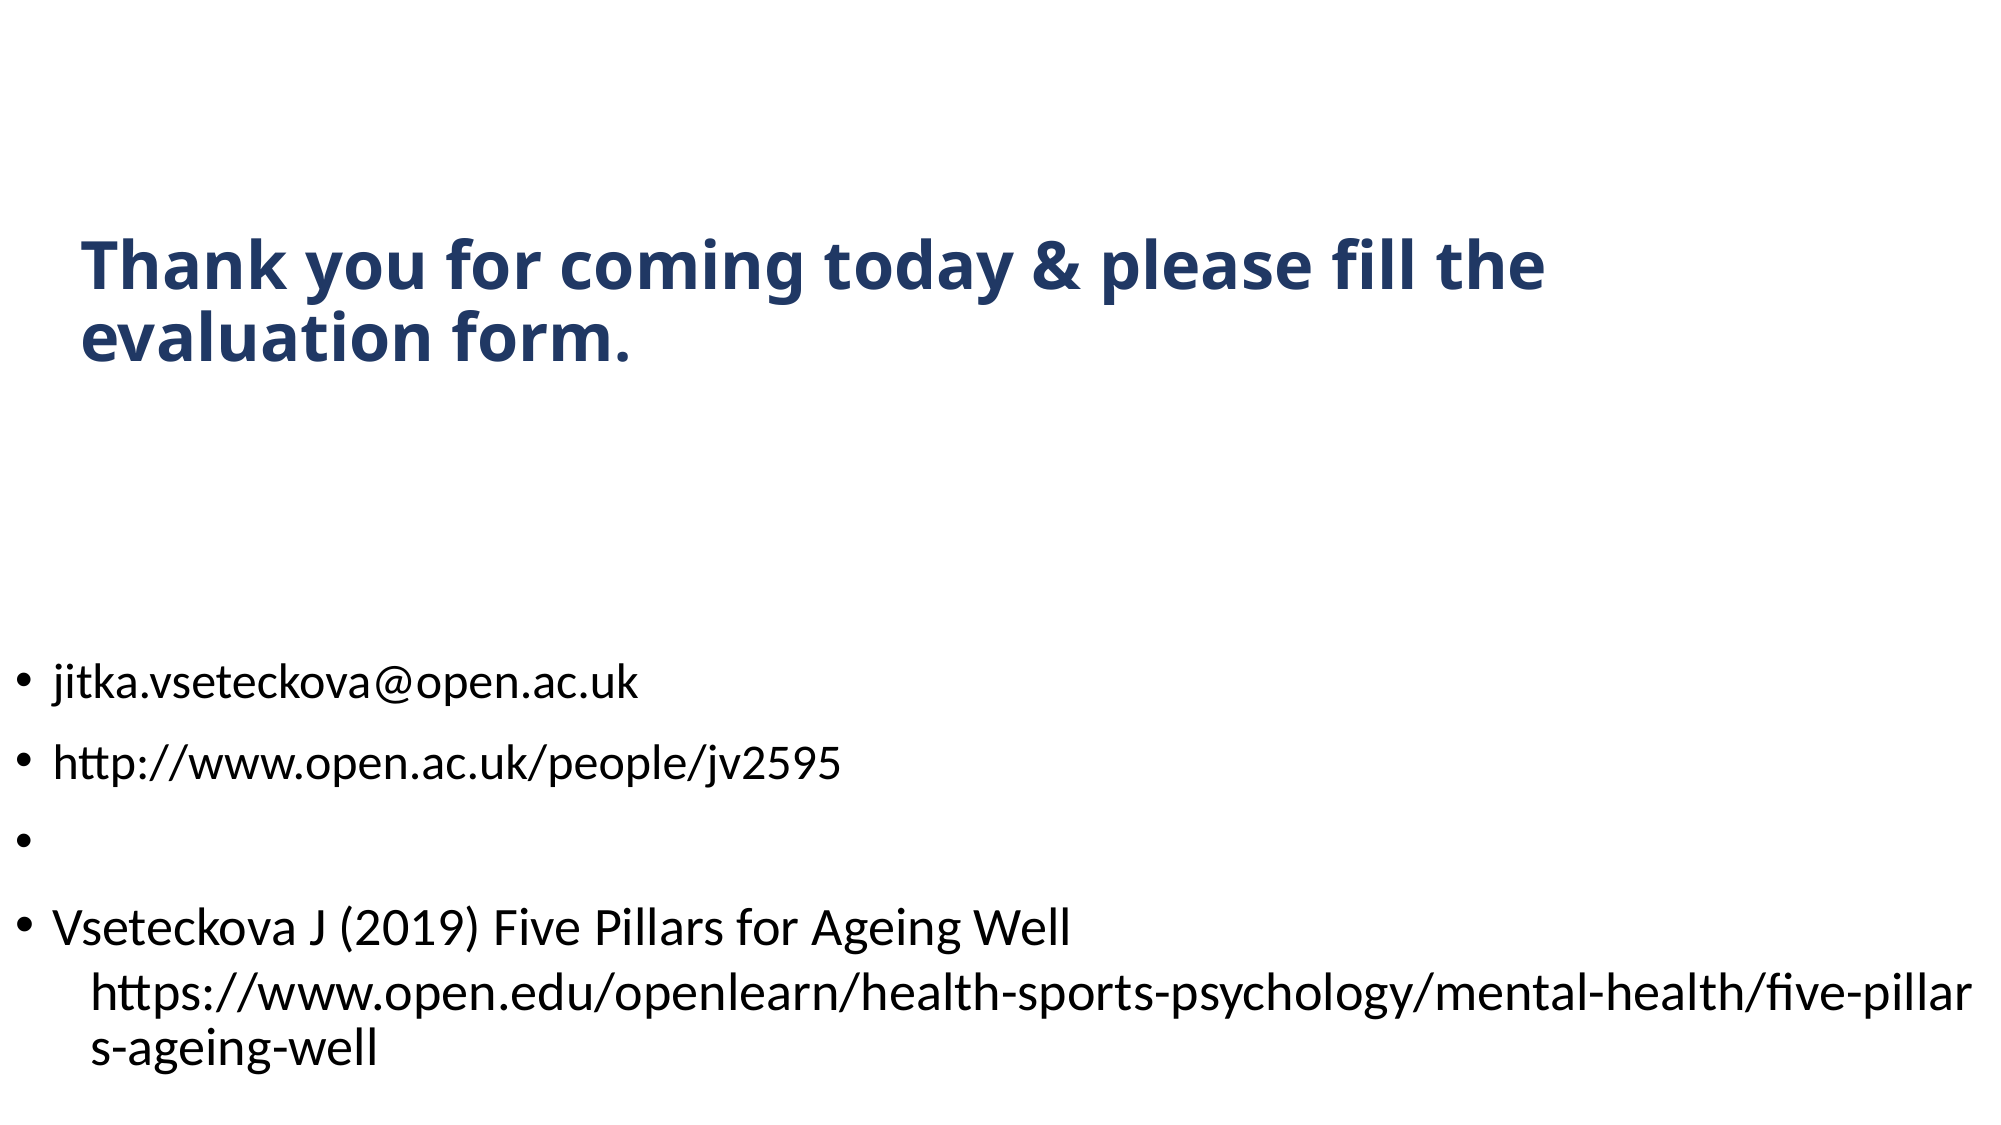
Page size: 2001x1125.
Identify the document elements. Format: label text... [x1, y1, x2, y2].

title Thank you for coming today & please fill the evaluation form. [65, 53, 1858, 563]
list jitka.vseteckova@open.ac.uk http://www.open.ac.uk/people/jv2595 Vseteckova J (2019) Five Pillars for Ageing Well https://www.open.edu/openlearn/health-sports-psychology/mental-health/five-pillars-ageing-well [0, 641, 2000, 1125]
